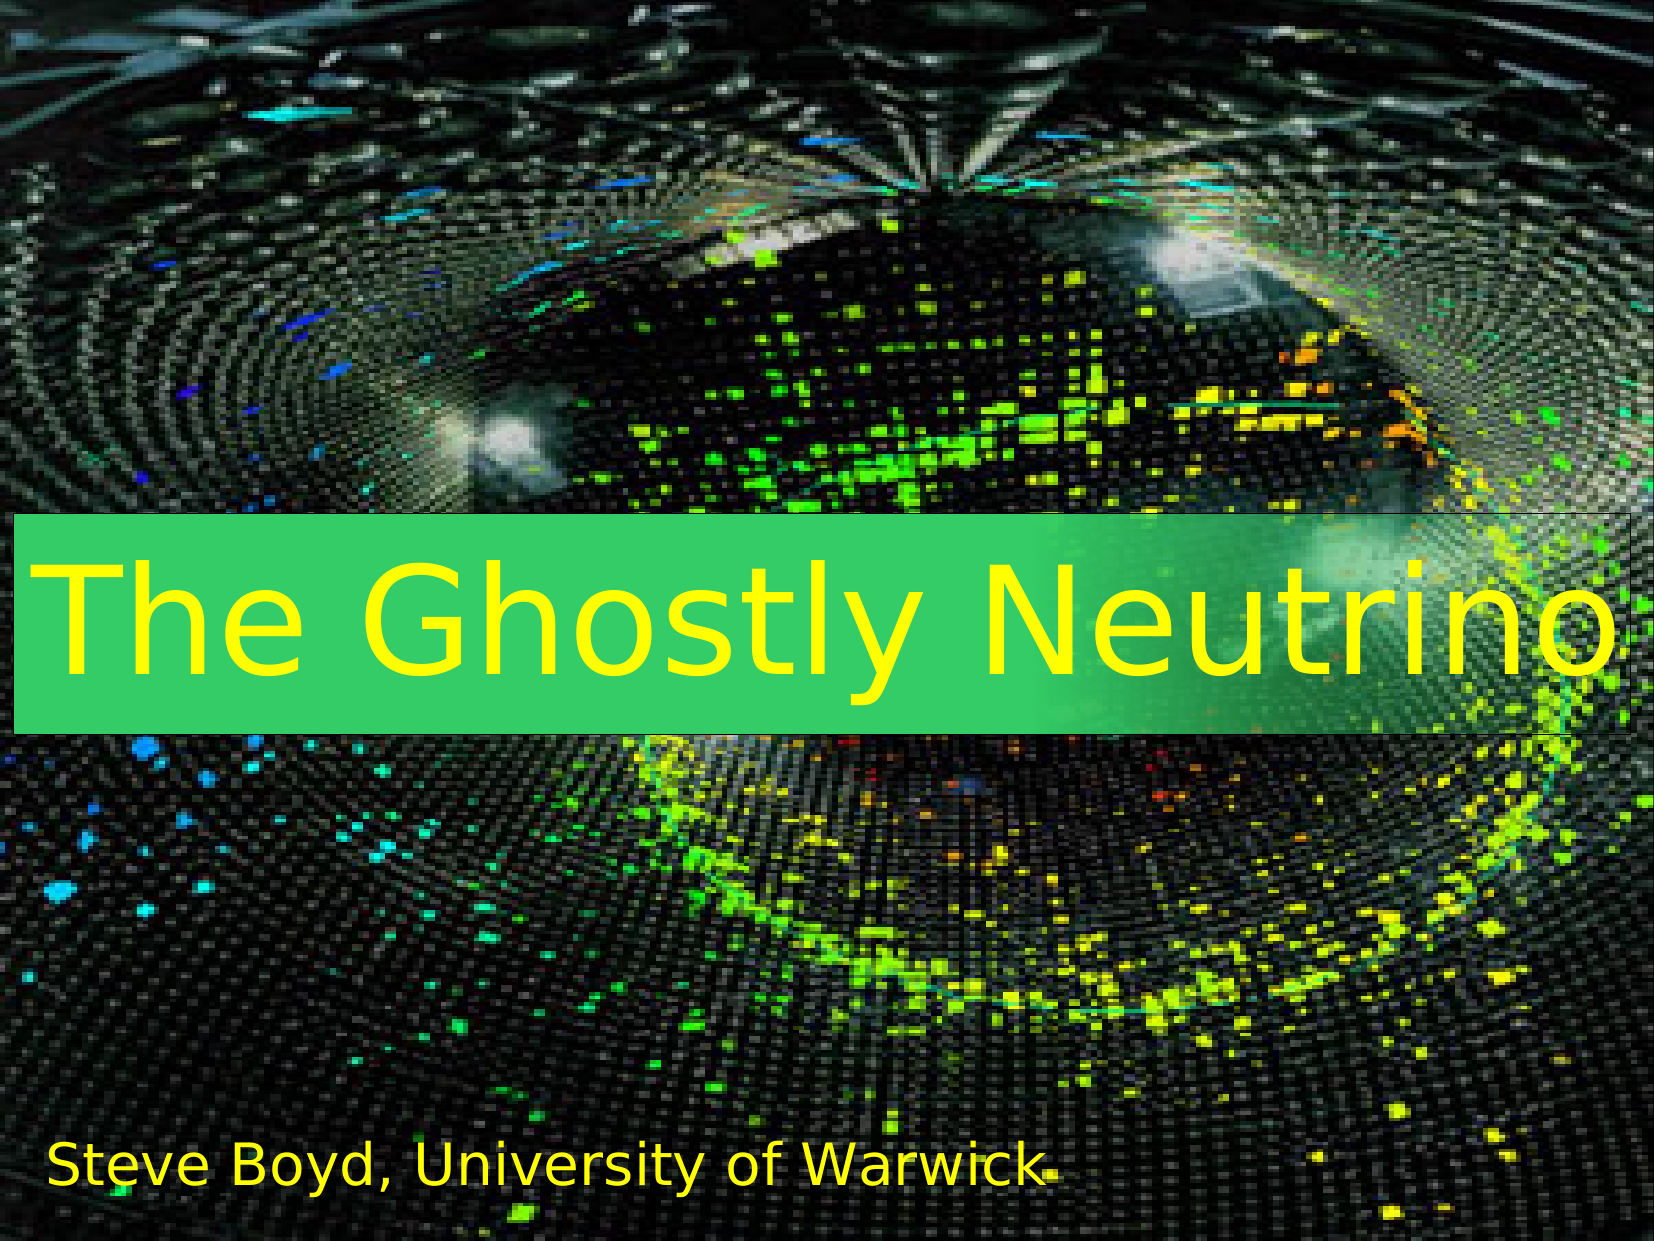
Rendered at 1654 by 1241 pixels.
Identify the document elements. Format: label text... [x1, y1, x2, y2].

text_box Steve Boyd, University of Warwick [30, 1124, 1063, 1207]
text_box [13, 513, 1631, 735]
text_box The Ghostly Neutrino [16, 528, 1640, 718]
picture [0, 0, 1654, 1241]
